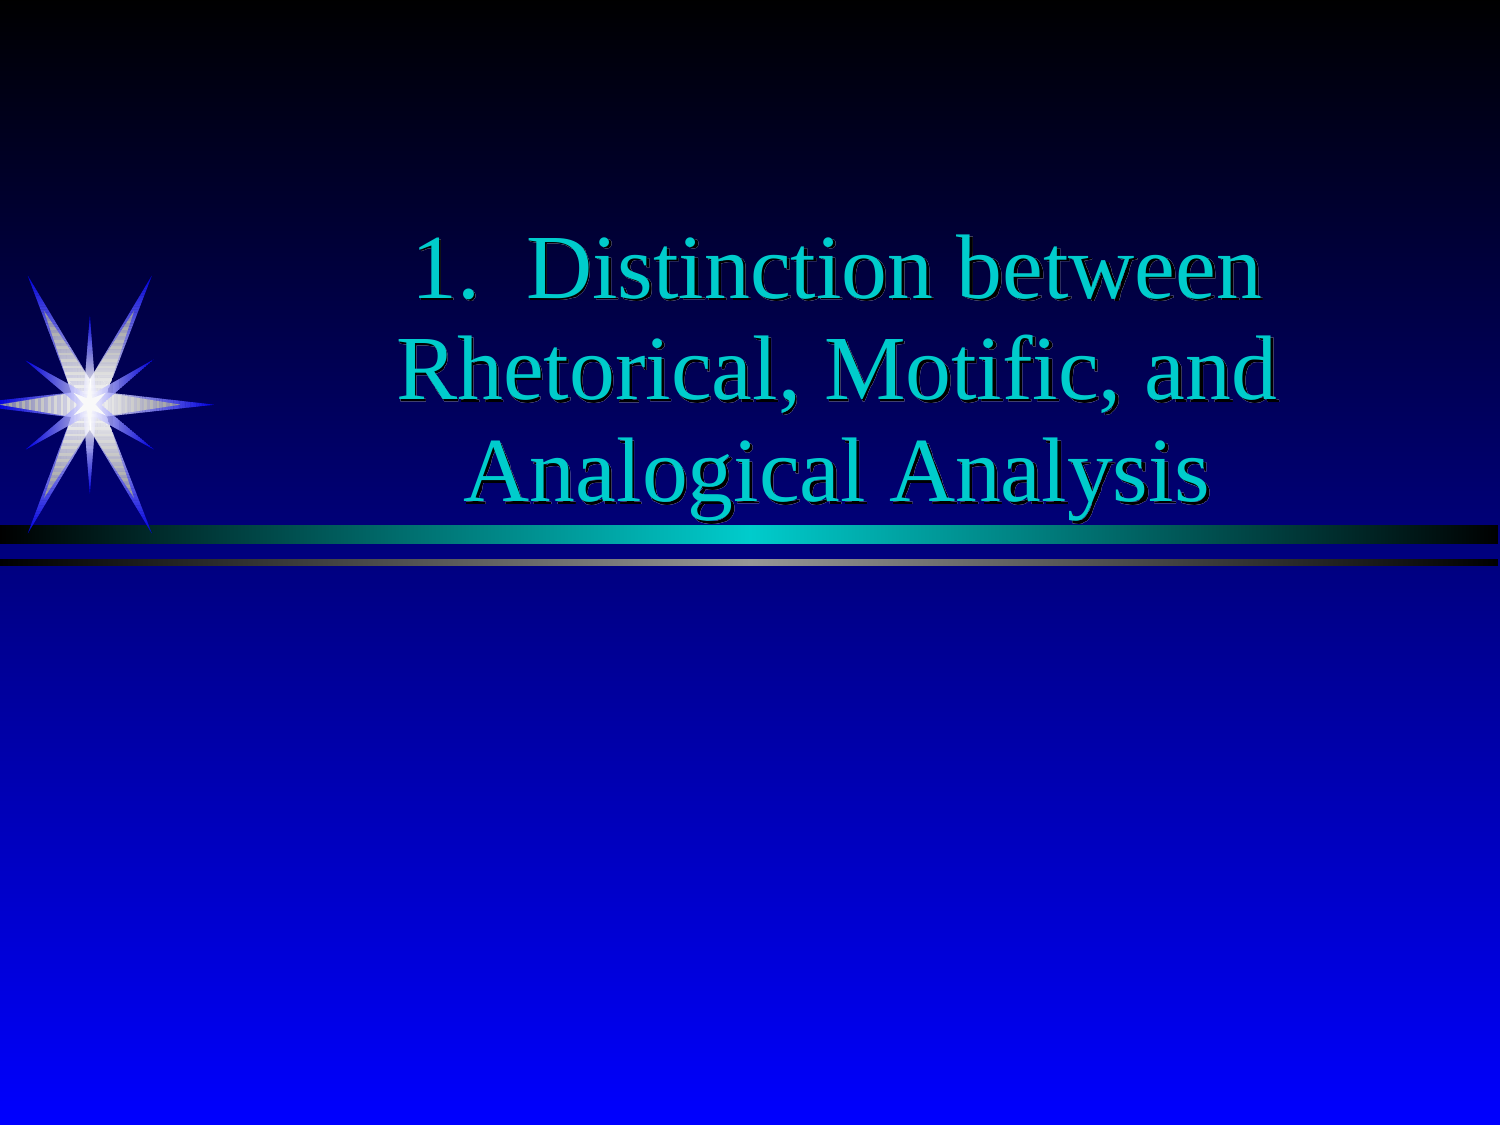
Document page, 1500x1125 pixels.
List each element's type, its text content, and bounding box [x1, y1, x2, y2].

title 1. Distinction between Rhetorical, Motific, and Analogical Analysis [200, 208, 1476, 529]
